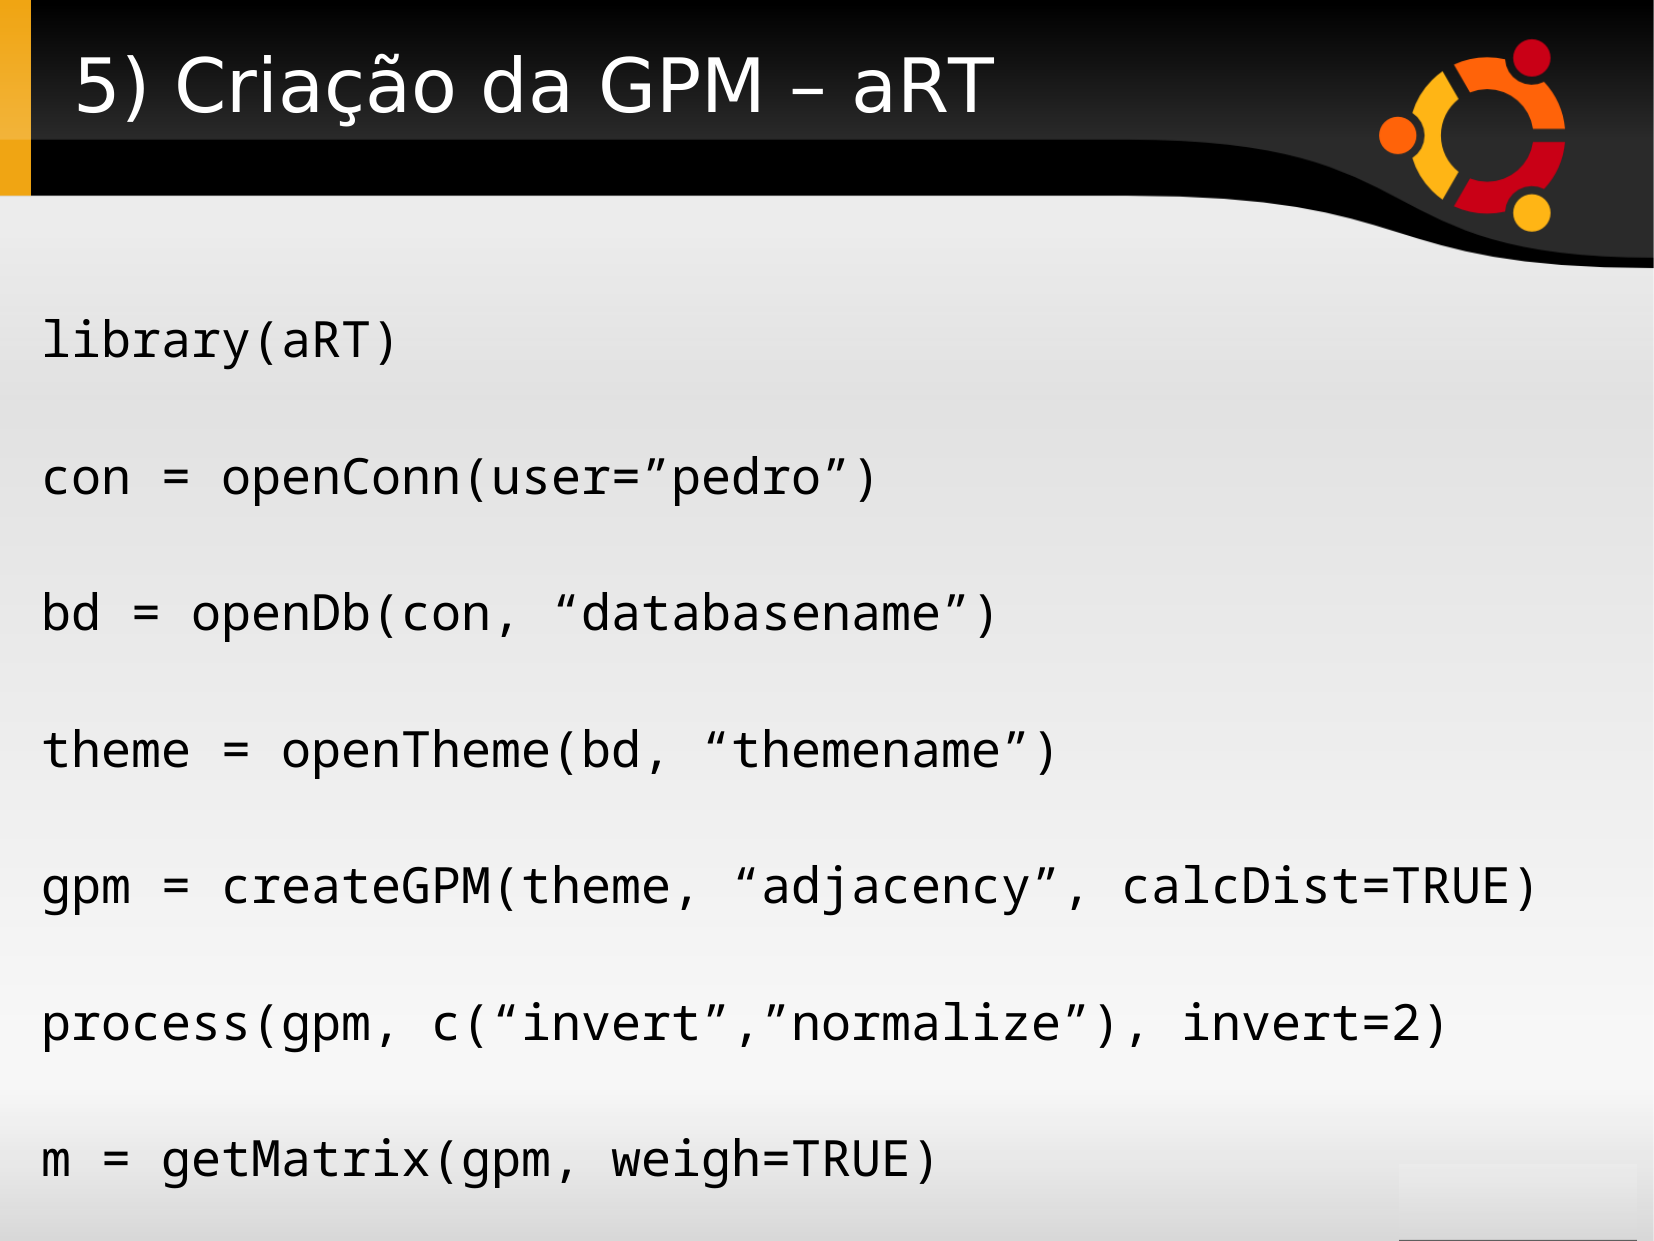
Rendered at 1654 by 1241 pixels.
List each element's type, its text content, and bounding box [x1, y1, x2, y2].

text_box library(aRT) con = openConn(user=”pedro”) bd = openDb(con, “databasename”) theme = openTheme(bd, “themename”) gpm = createGPM(theme, “adjacency”, calcDist=TRUE) process(gpm, c(“invert”,”normalize”), invert=2) m = getMatrix(gpm, weigh=TRUE) [41, 370, 1636, 1125]
picture [0, 0, 1654, 1241]
text_box 5) Criação da GPM – aRT [59, 35, 1477, 138]
